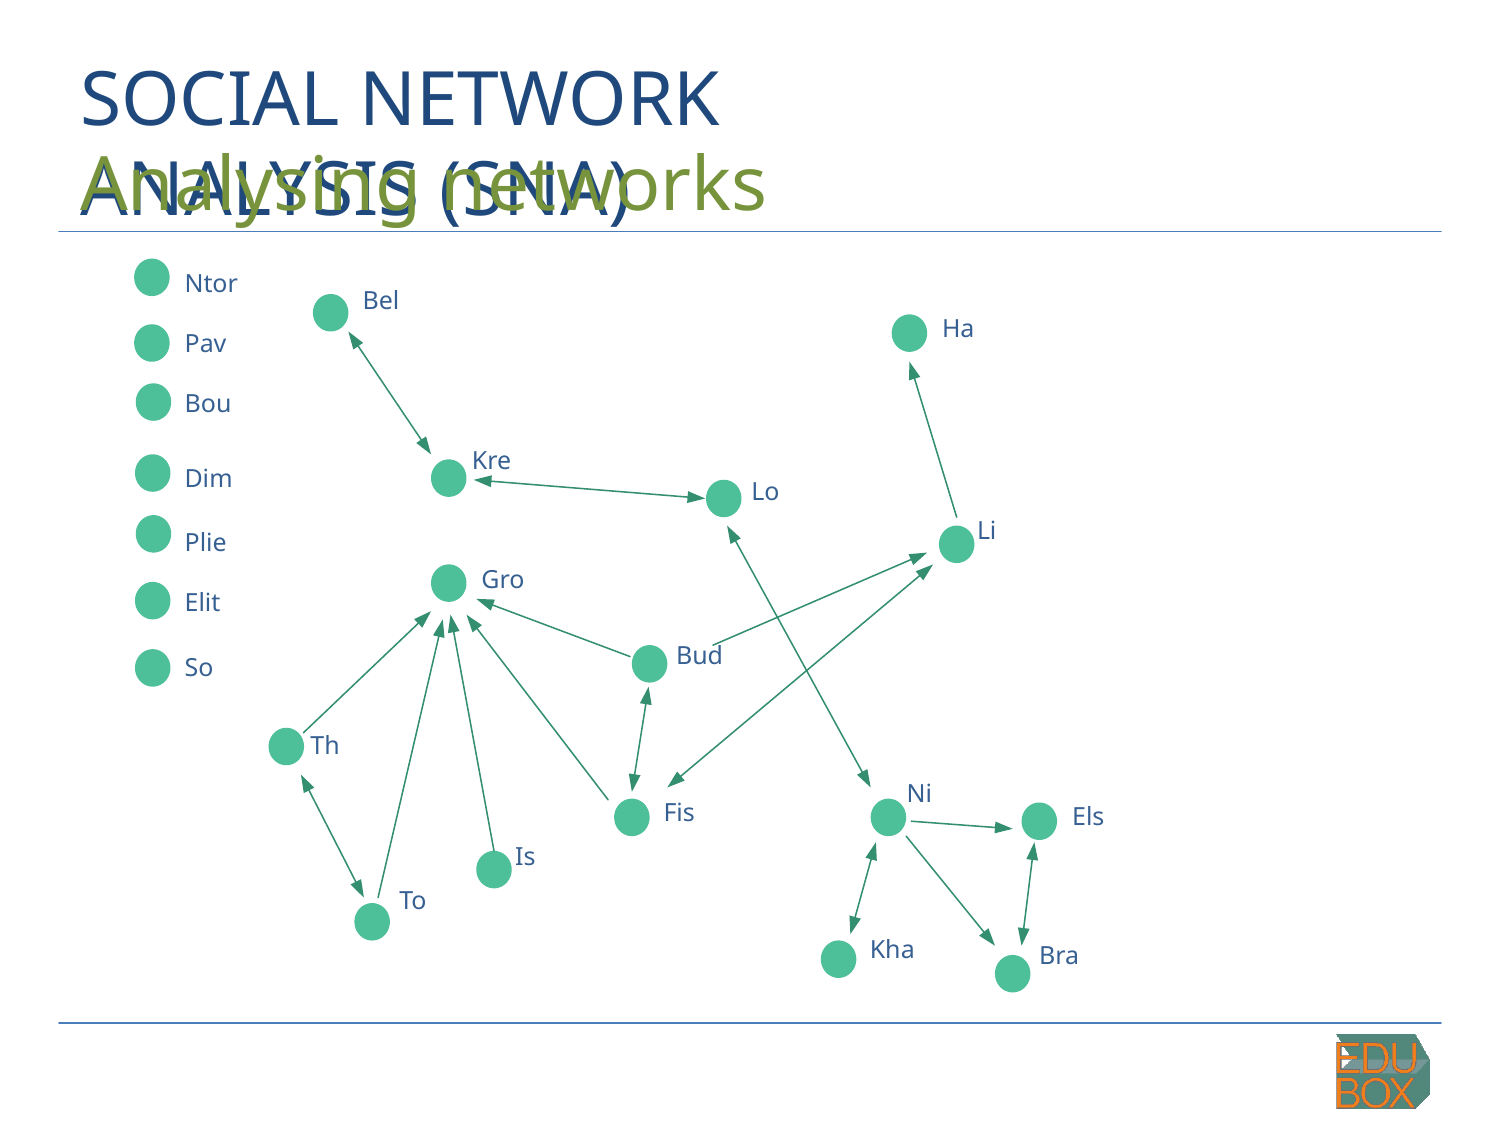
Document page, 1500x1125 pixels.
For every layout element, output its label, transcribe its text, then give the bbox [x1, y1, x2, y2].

text_box [706, 479, 736, 518]
text_box [820, 940, 854, 978]
text_box Bud [660, 631, 736, 678]
list Analysing networks [64, 127, 1040, 247]
text_box Lo [736, 468, 799, 514]
picture [1328, 1028, 1437, 1114]
text_box [134, 324, 169, 362]
text_box Kre [456, 436, 524, 483]
text_box [938, 525, 973, 564]
text_box [135, 383, 169, 421]
text_box To [384, 876, 443, 923]
text_box [994, 954, 1030, 993]
text_box Ha [927, 304, 990, 351]
text_box Li [962, 507, 1011, 553]
text_box [1021, 802, 1057, 840]
text_box Is [500, 833, 549, 879]
text_box [891, 314, 927, 352]
text_box [135, 581, 169, 620]
text_box [631, 645, 662, 683]
text_box Th [295, 722, 355, 768]
text_box [135, 515, 169, 553]
text_box [614, 798, 648, 837]
text_box Ntor Pav Bou Dim Plie Elit So [169, 259, 248, 695]
text_box [135, 454, 169, 492]
title SOCIAL NETWORK ANALYSIS (SNA) [64, 42, 1426, 153]
text_box Bra [1024, 932, 1093, 978]
text_box [476, 850, 510, 889]
text_box [431, 564, 466, 602]
text_box [431, 459, 466, 497]
text_box [312, 294, 347, 332]
text_box Els [1057, 792, 1119, 838]
text_box [135, 649, 169, 687]
text_box Gro [466, 555, 537, 602]
text_box Kha [854, 926, 927, 972]
text_box Fis [648, 789, 710, 835]
text_box [354, 903, 390, 941]
text_box [268, 727, 295, 766]
text_box [870, 798, 907, 837]
text_box [134, 258, 169, 297]
text_box Ni [891, 769, 946, 816]
text_box Bel [347, 277, 413, 323]
